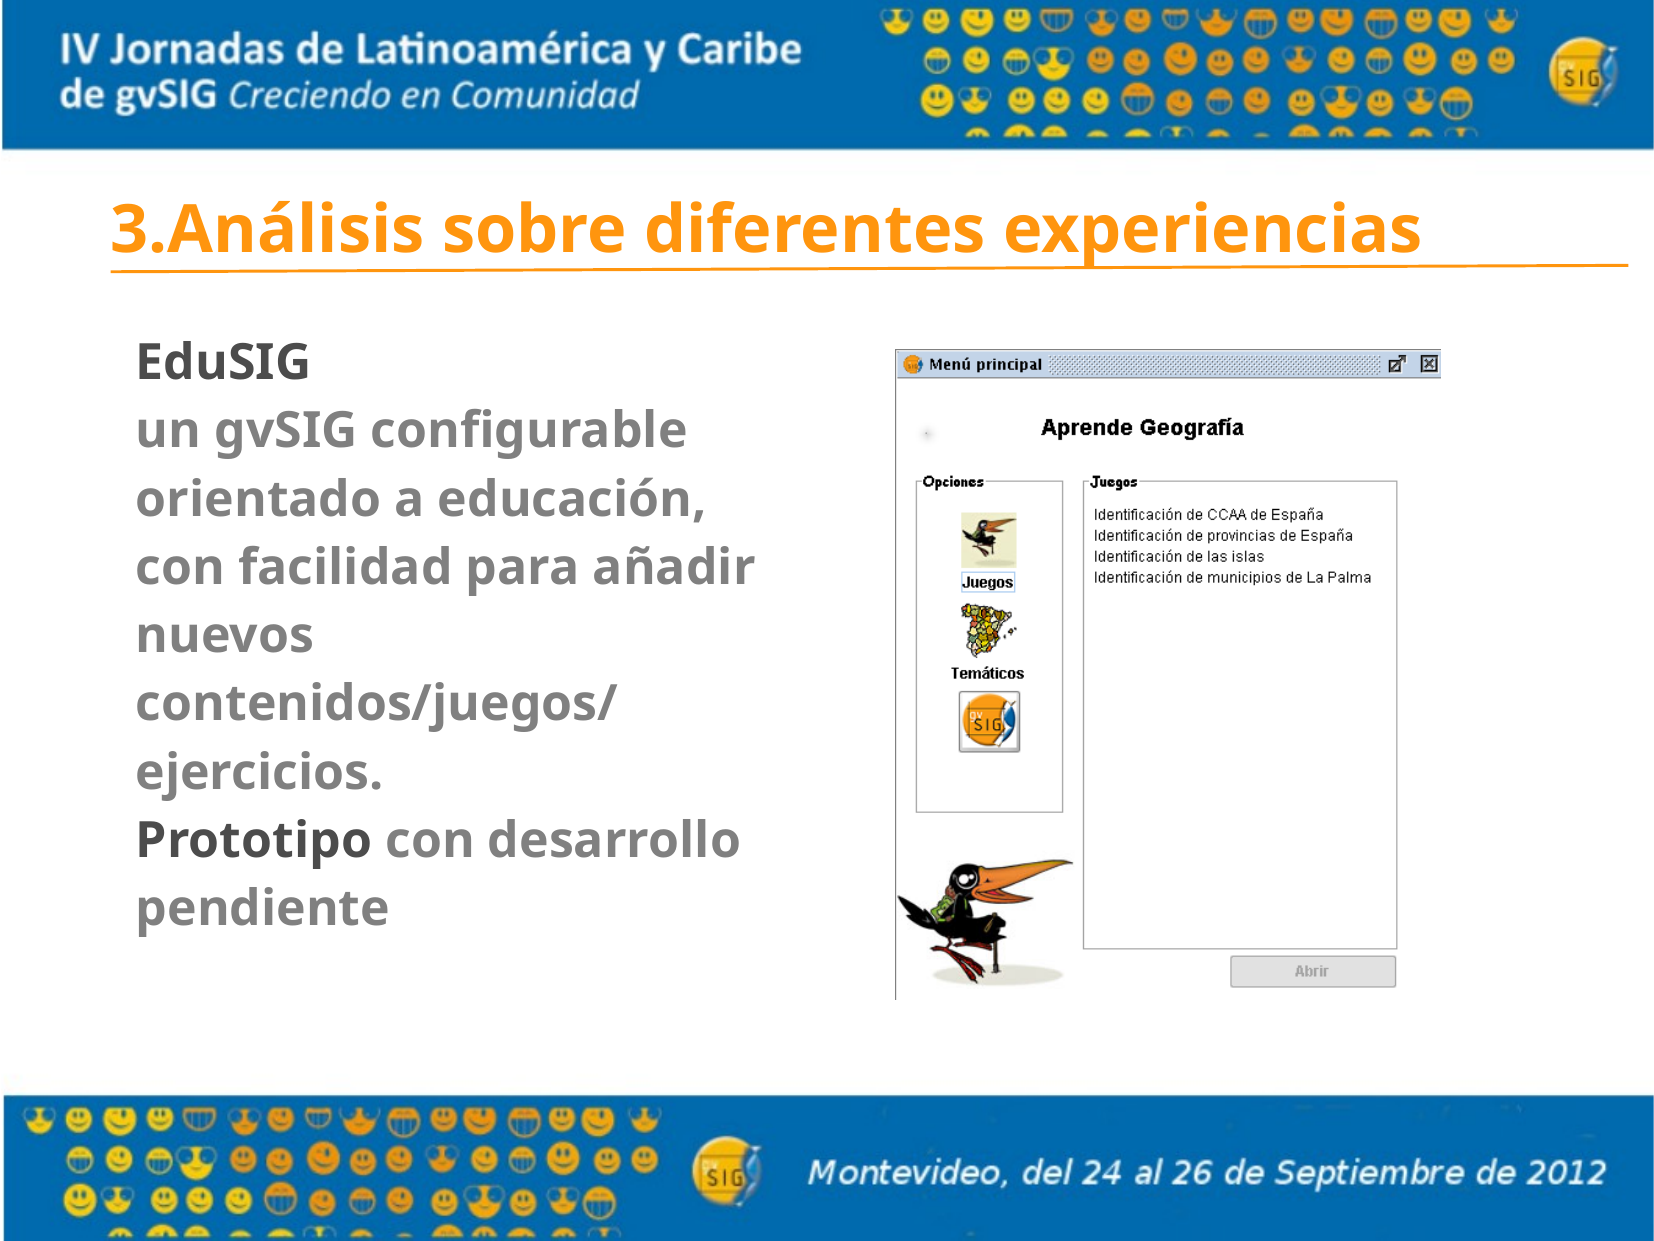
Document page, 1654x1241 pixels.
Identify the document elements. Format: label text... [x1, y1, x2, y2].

title 3.Análisis sobre diferentes experiencias [110, 187, 1629, 266]
title EduSIG un gvSIG configurable orientado a educación, con facilidad para añadir nuevos contenidos/juegos/ ejercicios. Prototipo con desarrollo pendiente [135, 376, 804, 959]
picture [1, 0, 1654, 1241]
